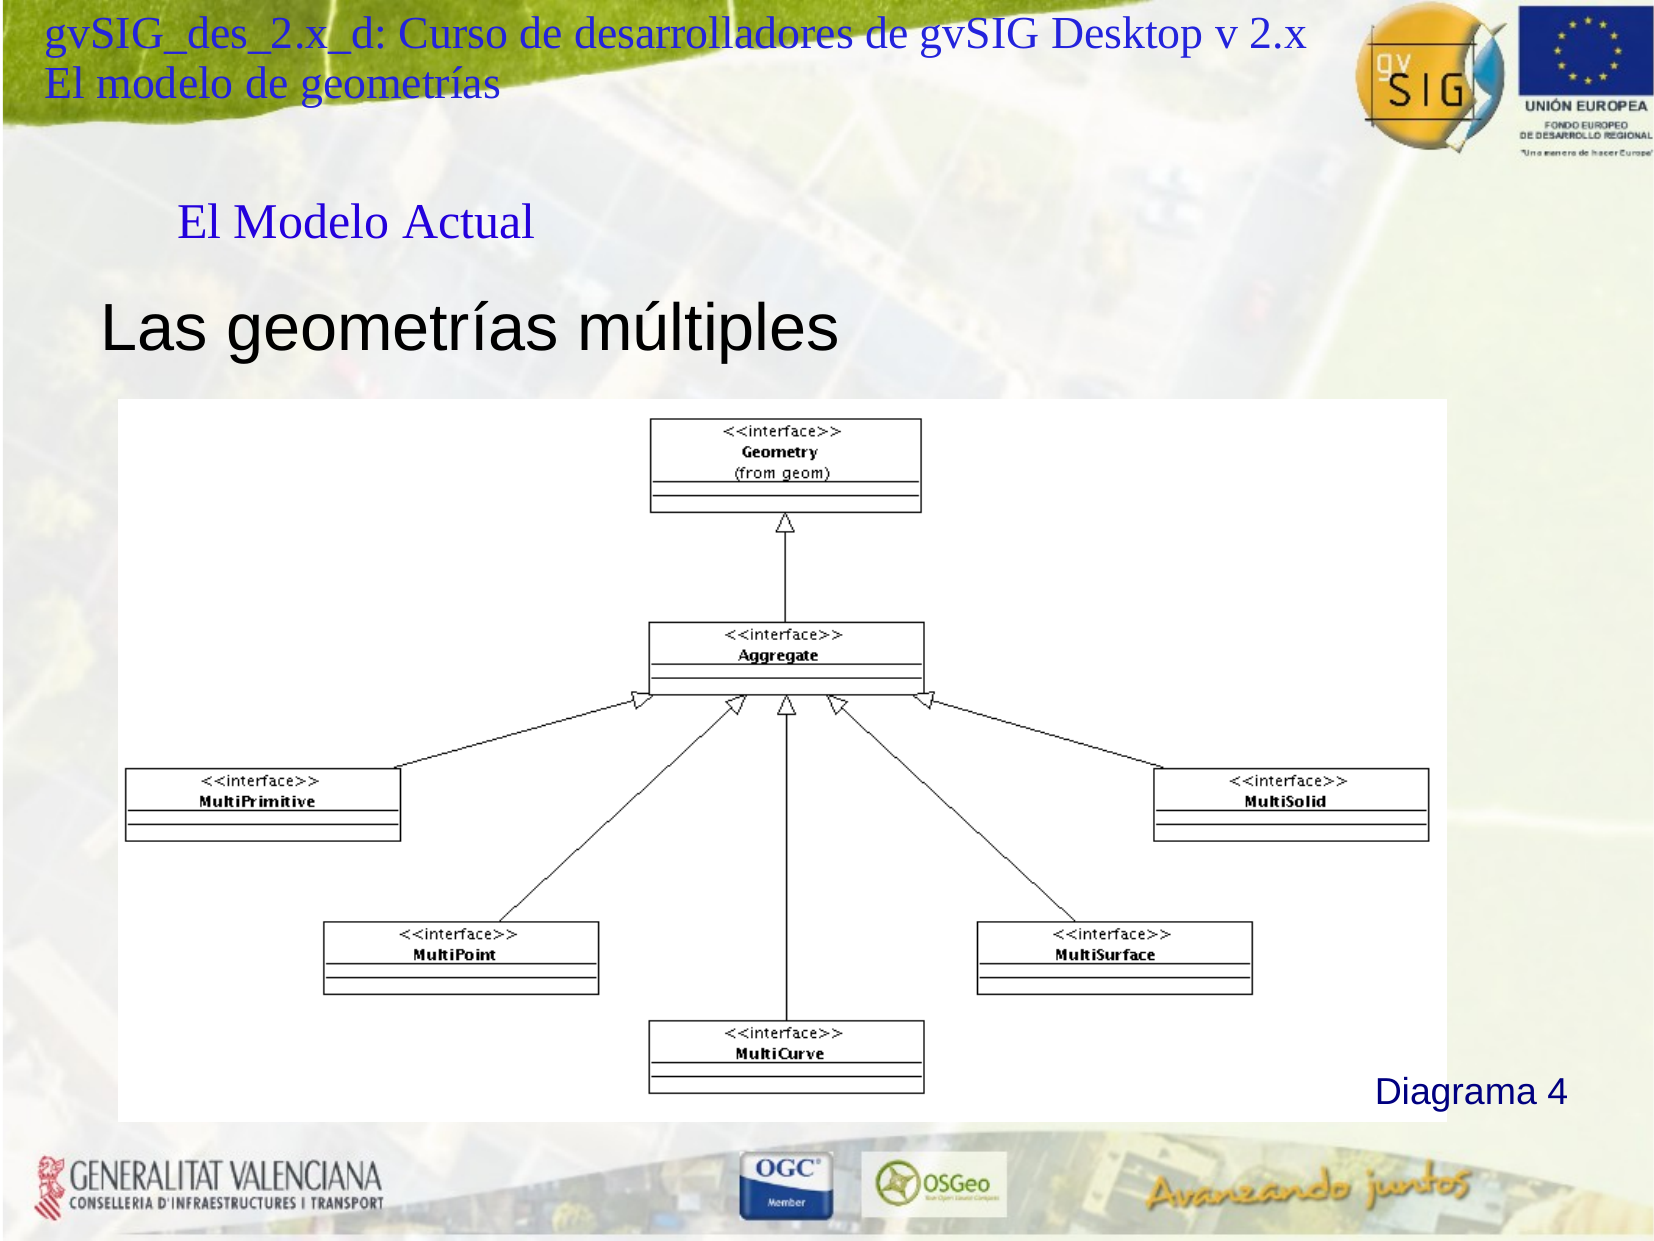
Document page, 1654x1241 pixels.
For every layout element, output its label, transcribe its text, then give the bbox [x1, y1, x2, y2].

list Las geometrías múltiples [82, 290, 1571, 931]
text_box Diagrama 4 [1359, 1062, 1595, 1133]
title El Modelo Actual [177, 95, 1329, 347]
picture [2, 0, 1654, 1241]
